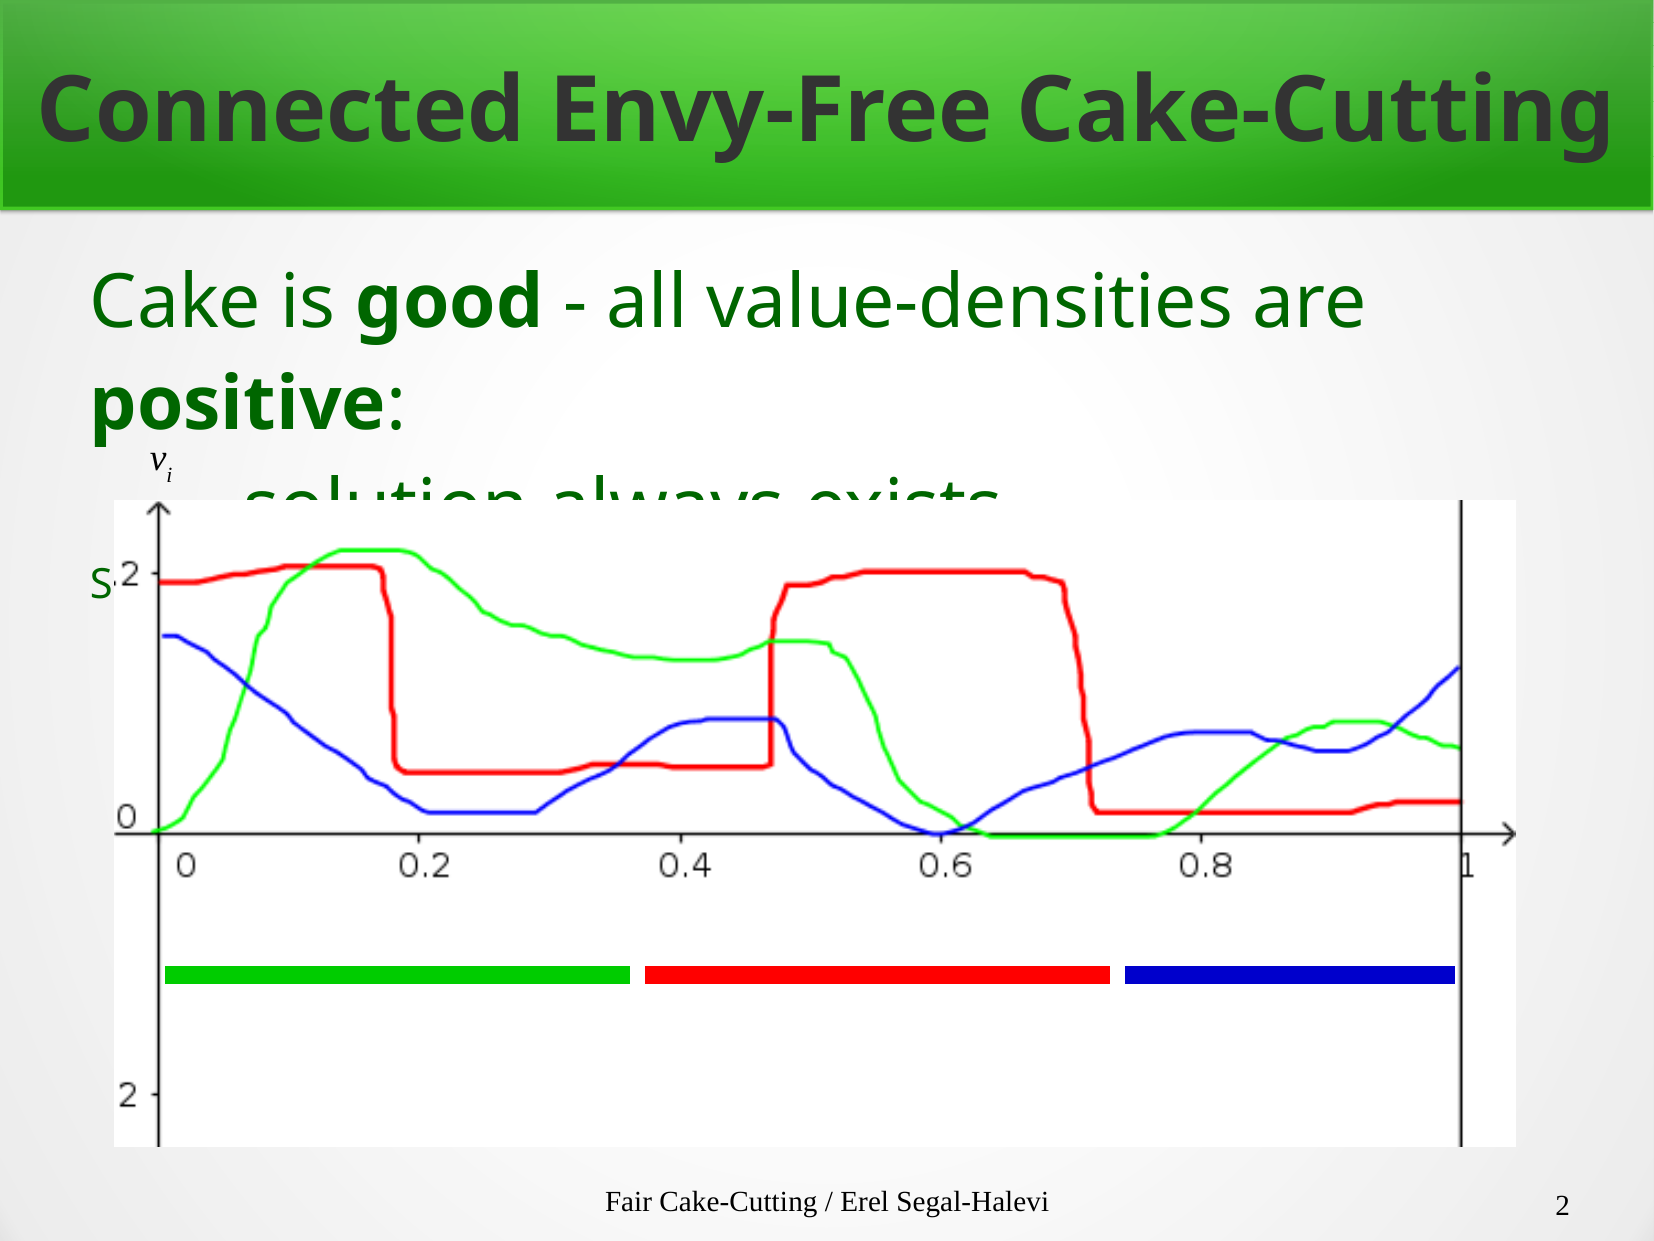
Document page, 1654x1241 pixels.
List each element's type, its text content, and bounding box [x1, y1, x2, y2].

title Connected Envy-Free Cake-Cutting [0, 2, 1654, 211]
picture [114, 500, 1516, 1147]
text_box vi [135, 429, 188, 496]
text_box Cake is good - all value-densities are positive: – solution always exists (Stromquist 1980, Simmons 1980) [75, 240, 1591, 571]
